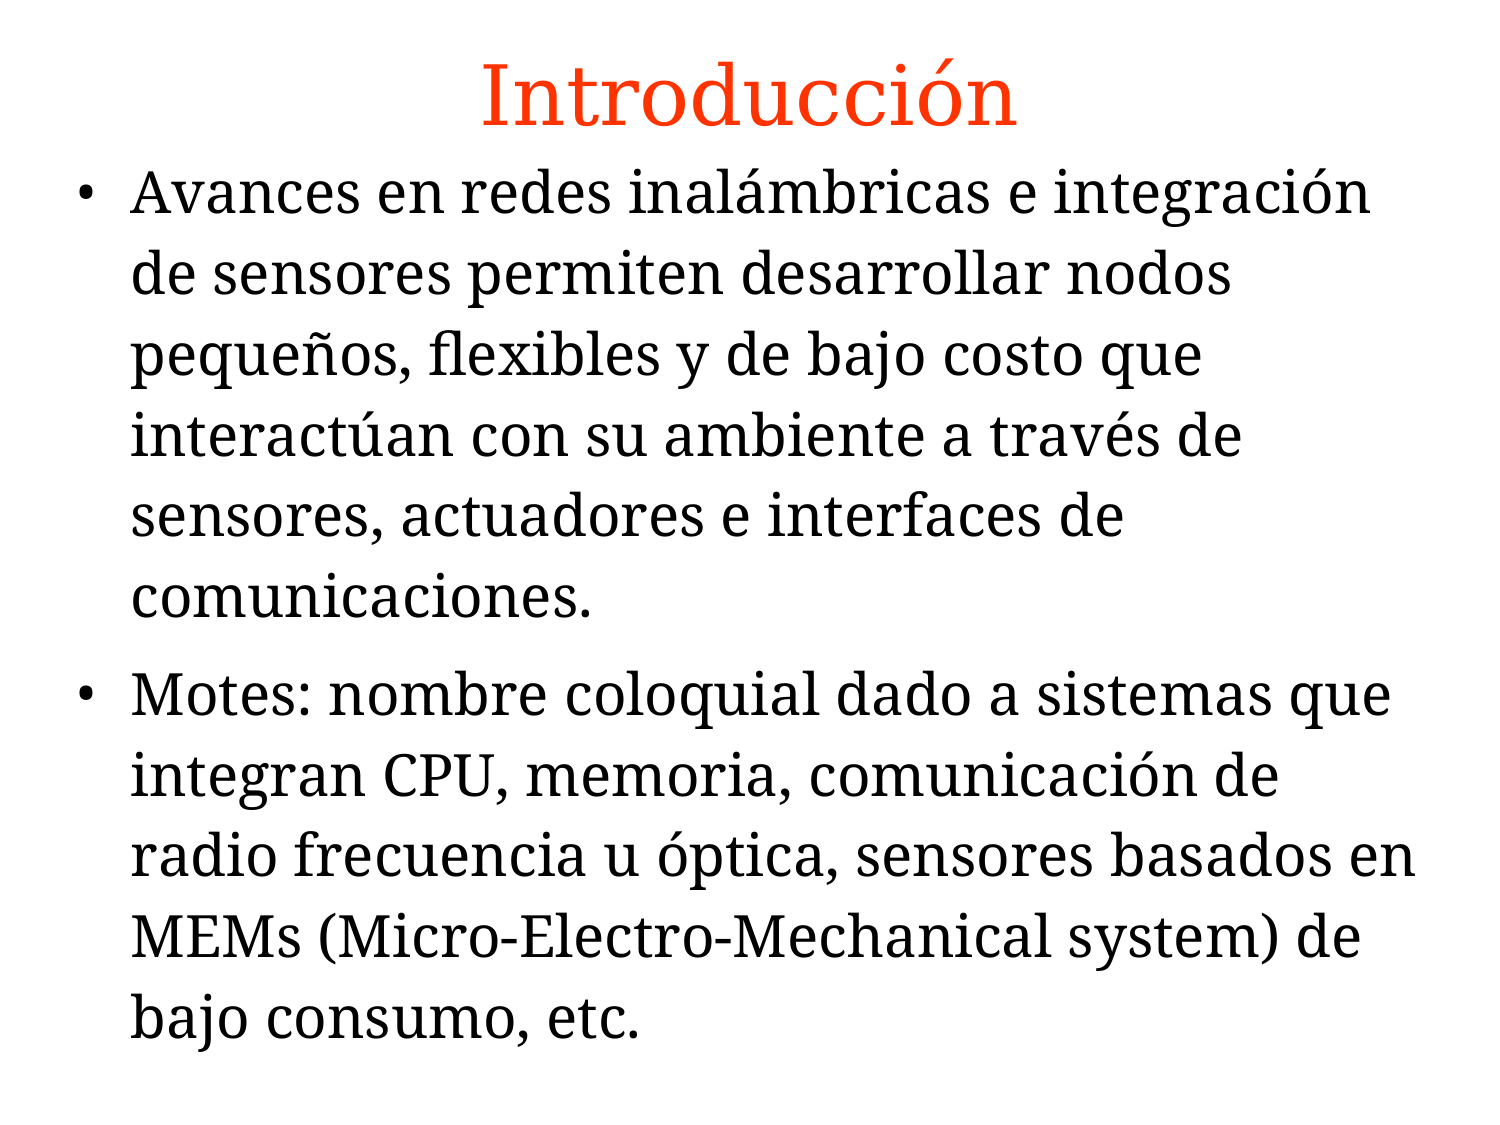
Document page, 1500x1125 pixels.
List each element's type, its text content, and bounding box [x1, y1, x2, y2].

title Introducción [74, 41, 1425, 149]
list Avances en redes inalámbricas e integración de sensores permiten desarrollar nodos pequeños, flexibles y de bajo costo que interactúan con su ambiente a través de sensores, actuadores e interfaces de comunicaciones. Motes: nombre coloquial dado a sistemas que integran CPU, memoria, comunicación de radio frecuencia u óptica, sensores basados en MEMs (Micro-Electro-Mechanical system) de bajo consumo, etc. [74, 149, 1425, 1006]
